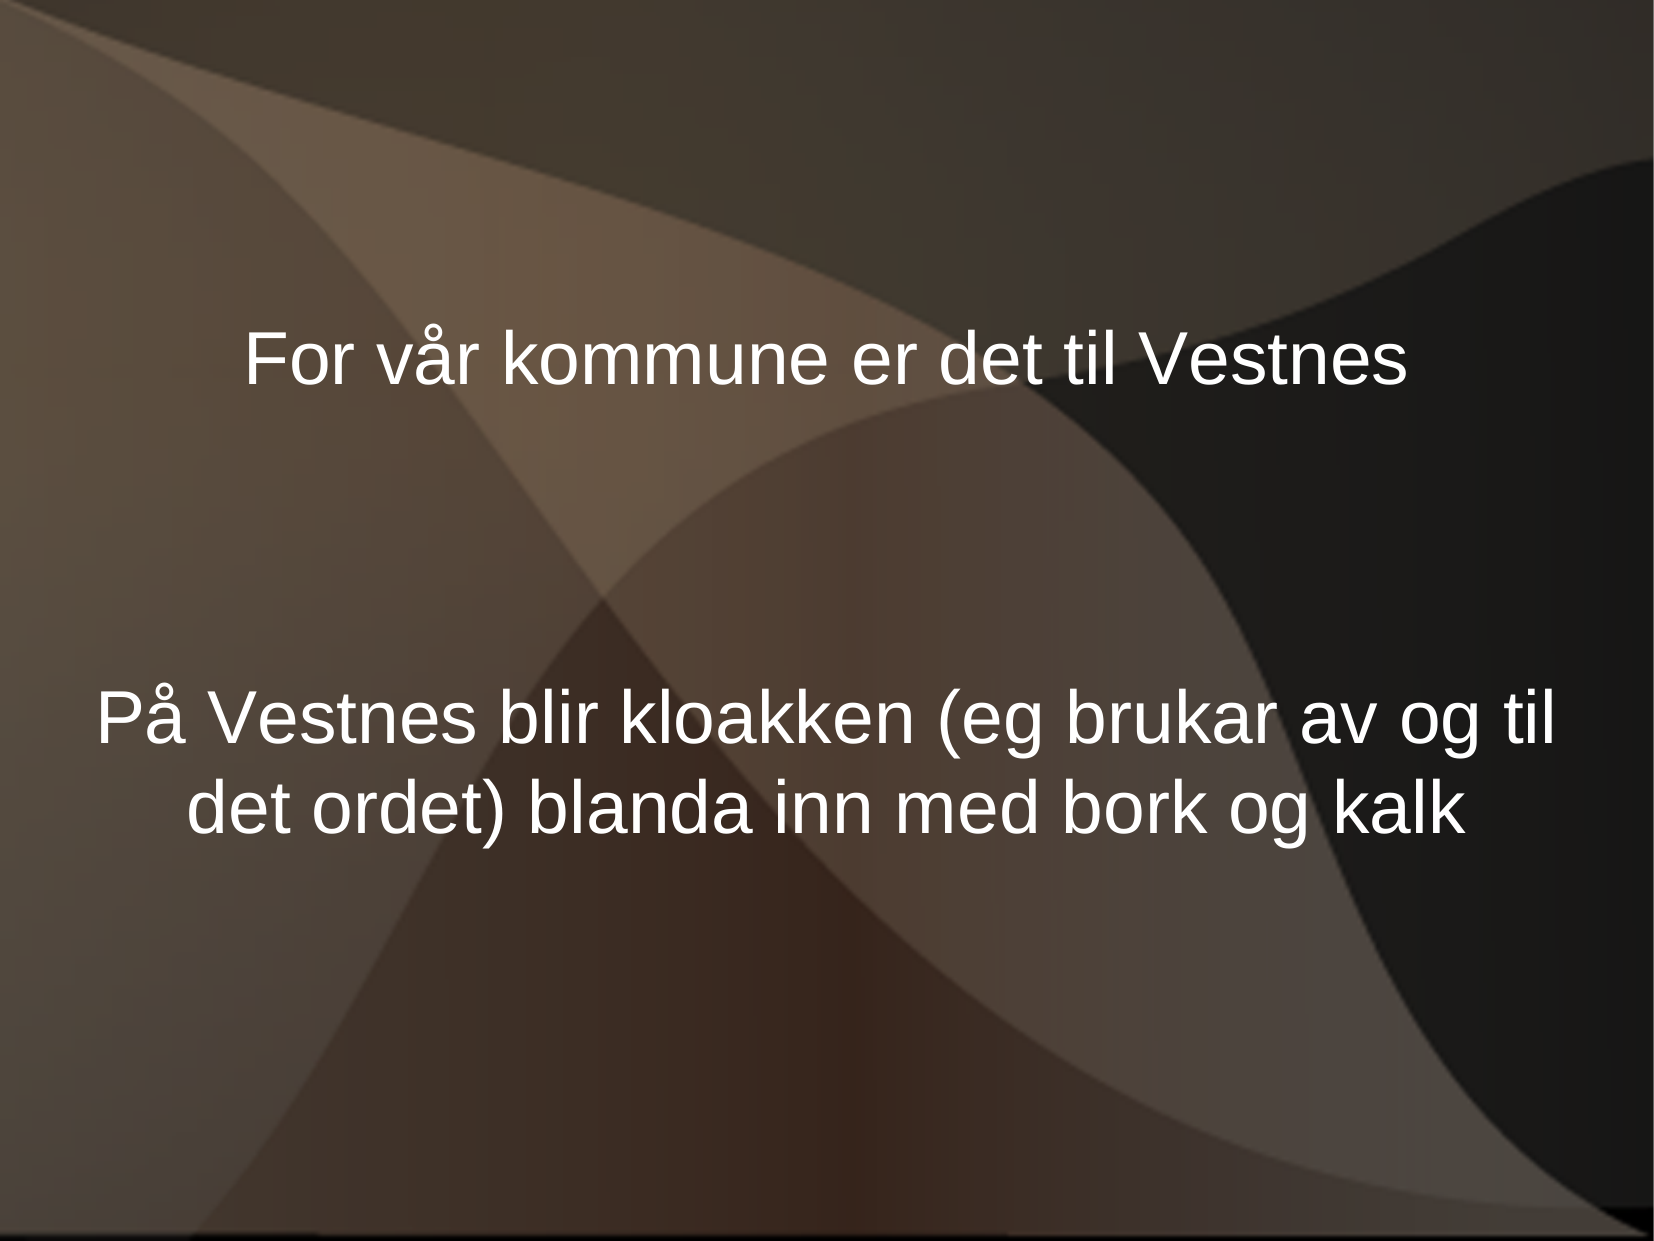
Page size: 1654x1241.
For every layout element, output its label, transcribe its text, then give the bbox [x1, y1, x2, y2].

subtitle For vår kommune er det til Vestnes På Vestnes blir kloakken (eg brukar av og til det ordet) blanda inn med bork og kalk [82, 49, 1571, 1109]
